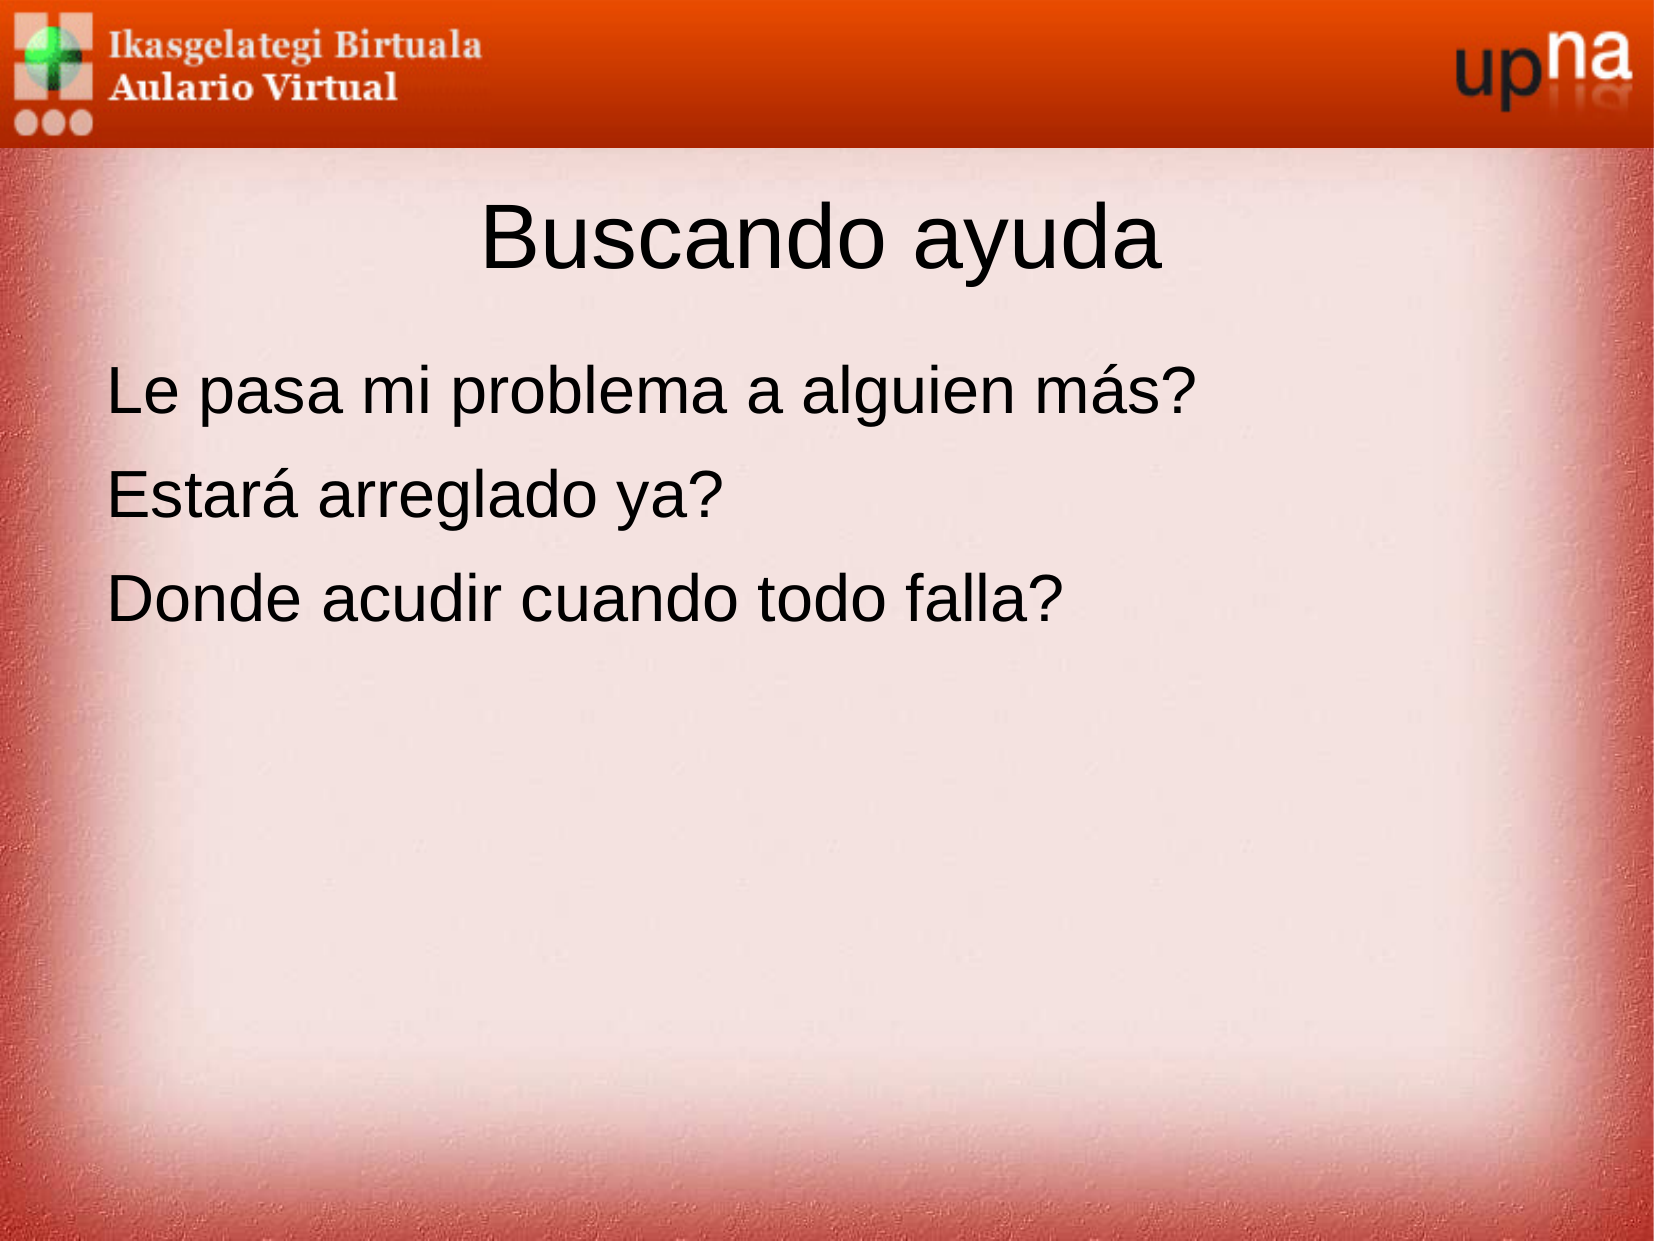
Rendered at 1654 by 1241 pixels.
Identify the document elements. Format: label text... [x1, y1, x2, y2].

list Le pasa mi problema a alguien más? Estará arreglado ya? Donde acudir cuando todo falla? [88, 352, 1577, 1093]
title Buscando ayuda [77, 148, 1566, 326]
picture [0, 0, 1654, 1241]
